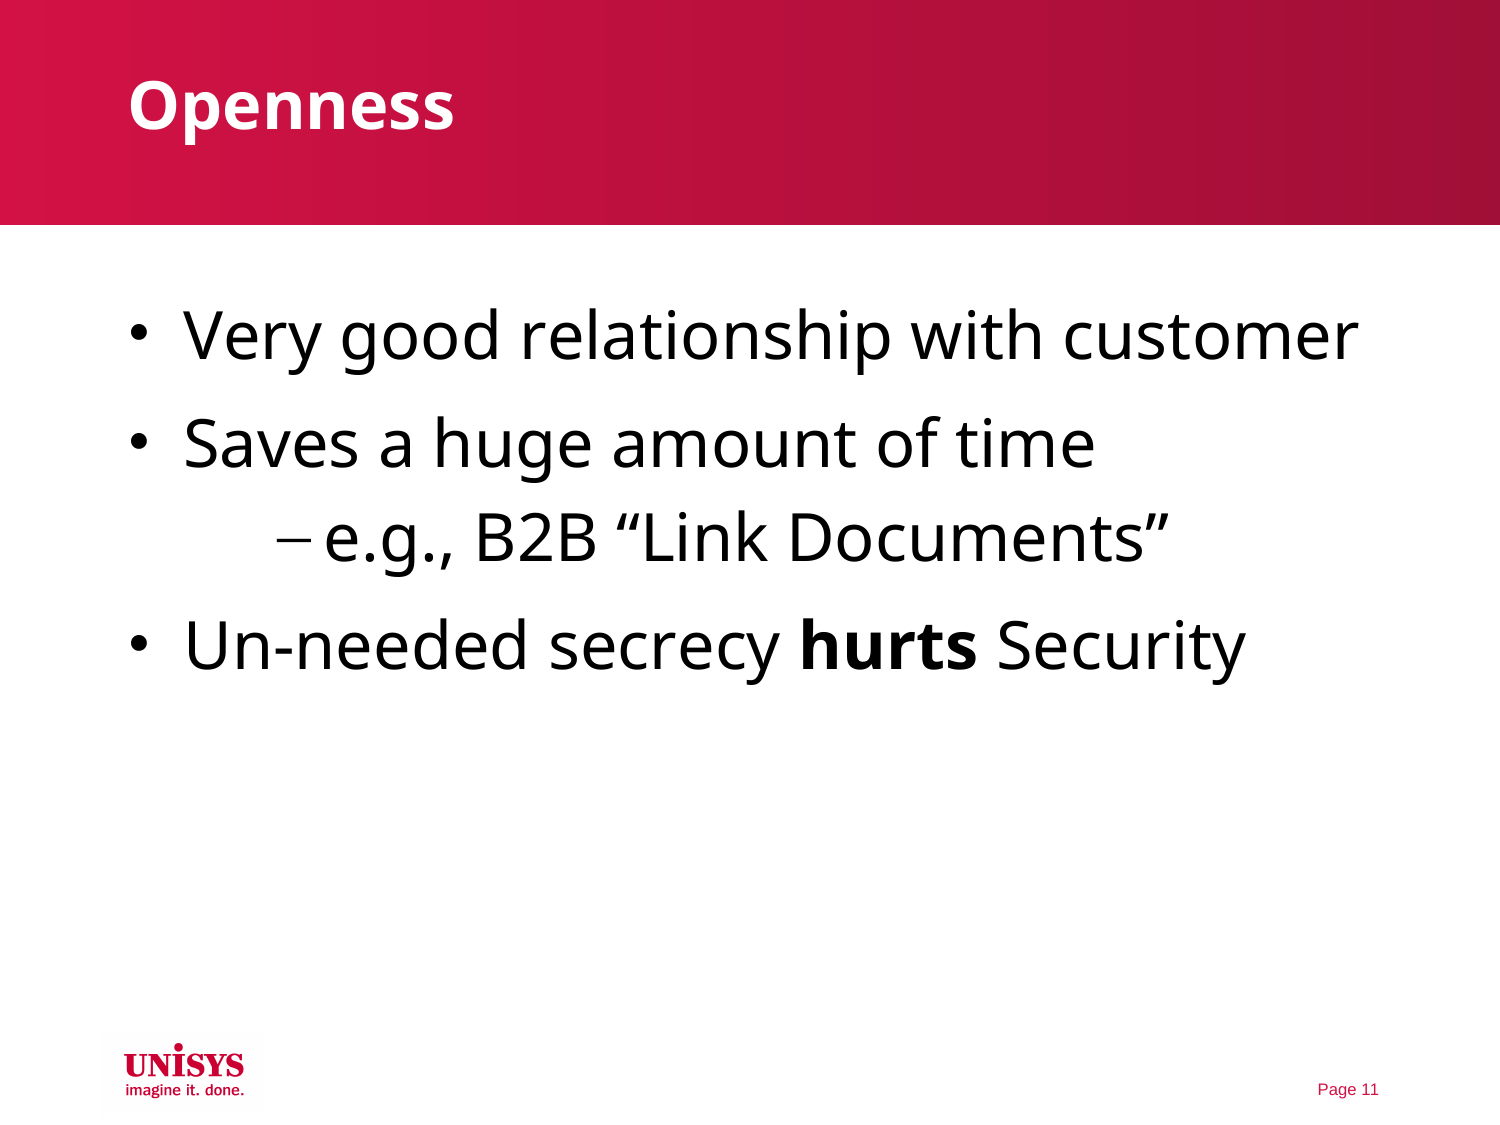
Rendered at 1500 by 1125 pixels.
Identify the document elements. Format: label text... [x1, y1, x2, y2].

title Openness [112, 21, 1387, 195]
picture [101, 1031, 265, 1118]
list Very good relationship with customer Saves a huge amount of time e.g., B2B “Link Documents” Un-needed secrecy hurts Security [112, 284, 1387, 1028]
